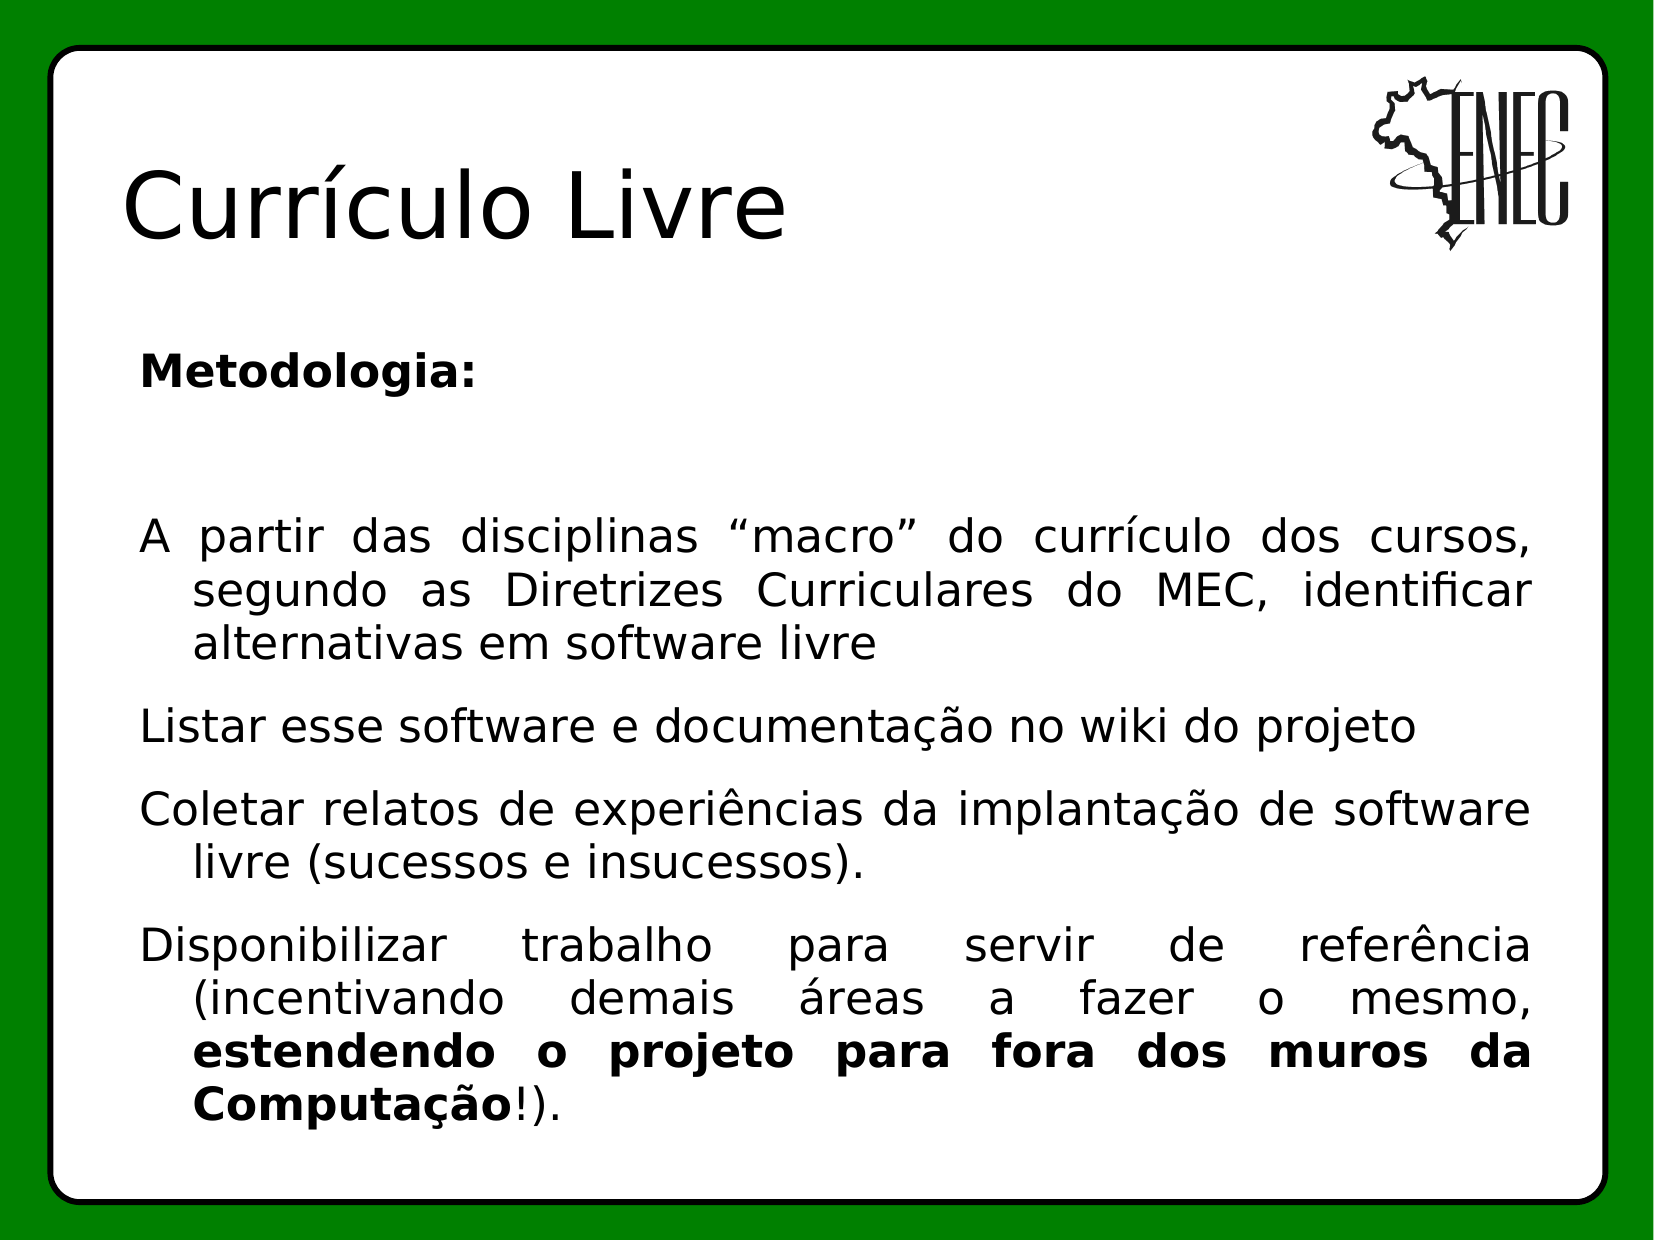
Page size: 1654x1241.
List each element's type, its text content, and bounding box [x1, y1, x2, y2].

title Currículo Livre [121, 102, 1534, 311]
list Metodologia: A partir das disciplinas “macro” do currículo dos cursos, segundo as Diretrizes Curriculares do MEC, identificar alternativas em software livre Listar esse software e documentação no wiki do projeto Coletar relatos de experiências da implantação de software livre (sucessos e insucessos). Disponibilizar trabalho para servir de referência (incentivando demais áreas a fazer o mesmo, estendendo o projeto para fora dos muros da Computação!). [121, 344, 1534, 1132]
picture [1367, 71, 1574, 273]
